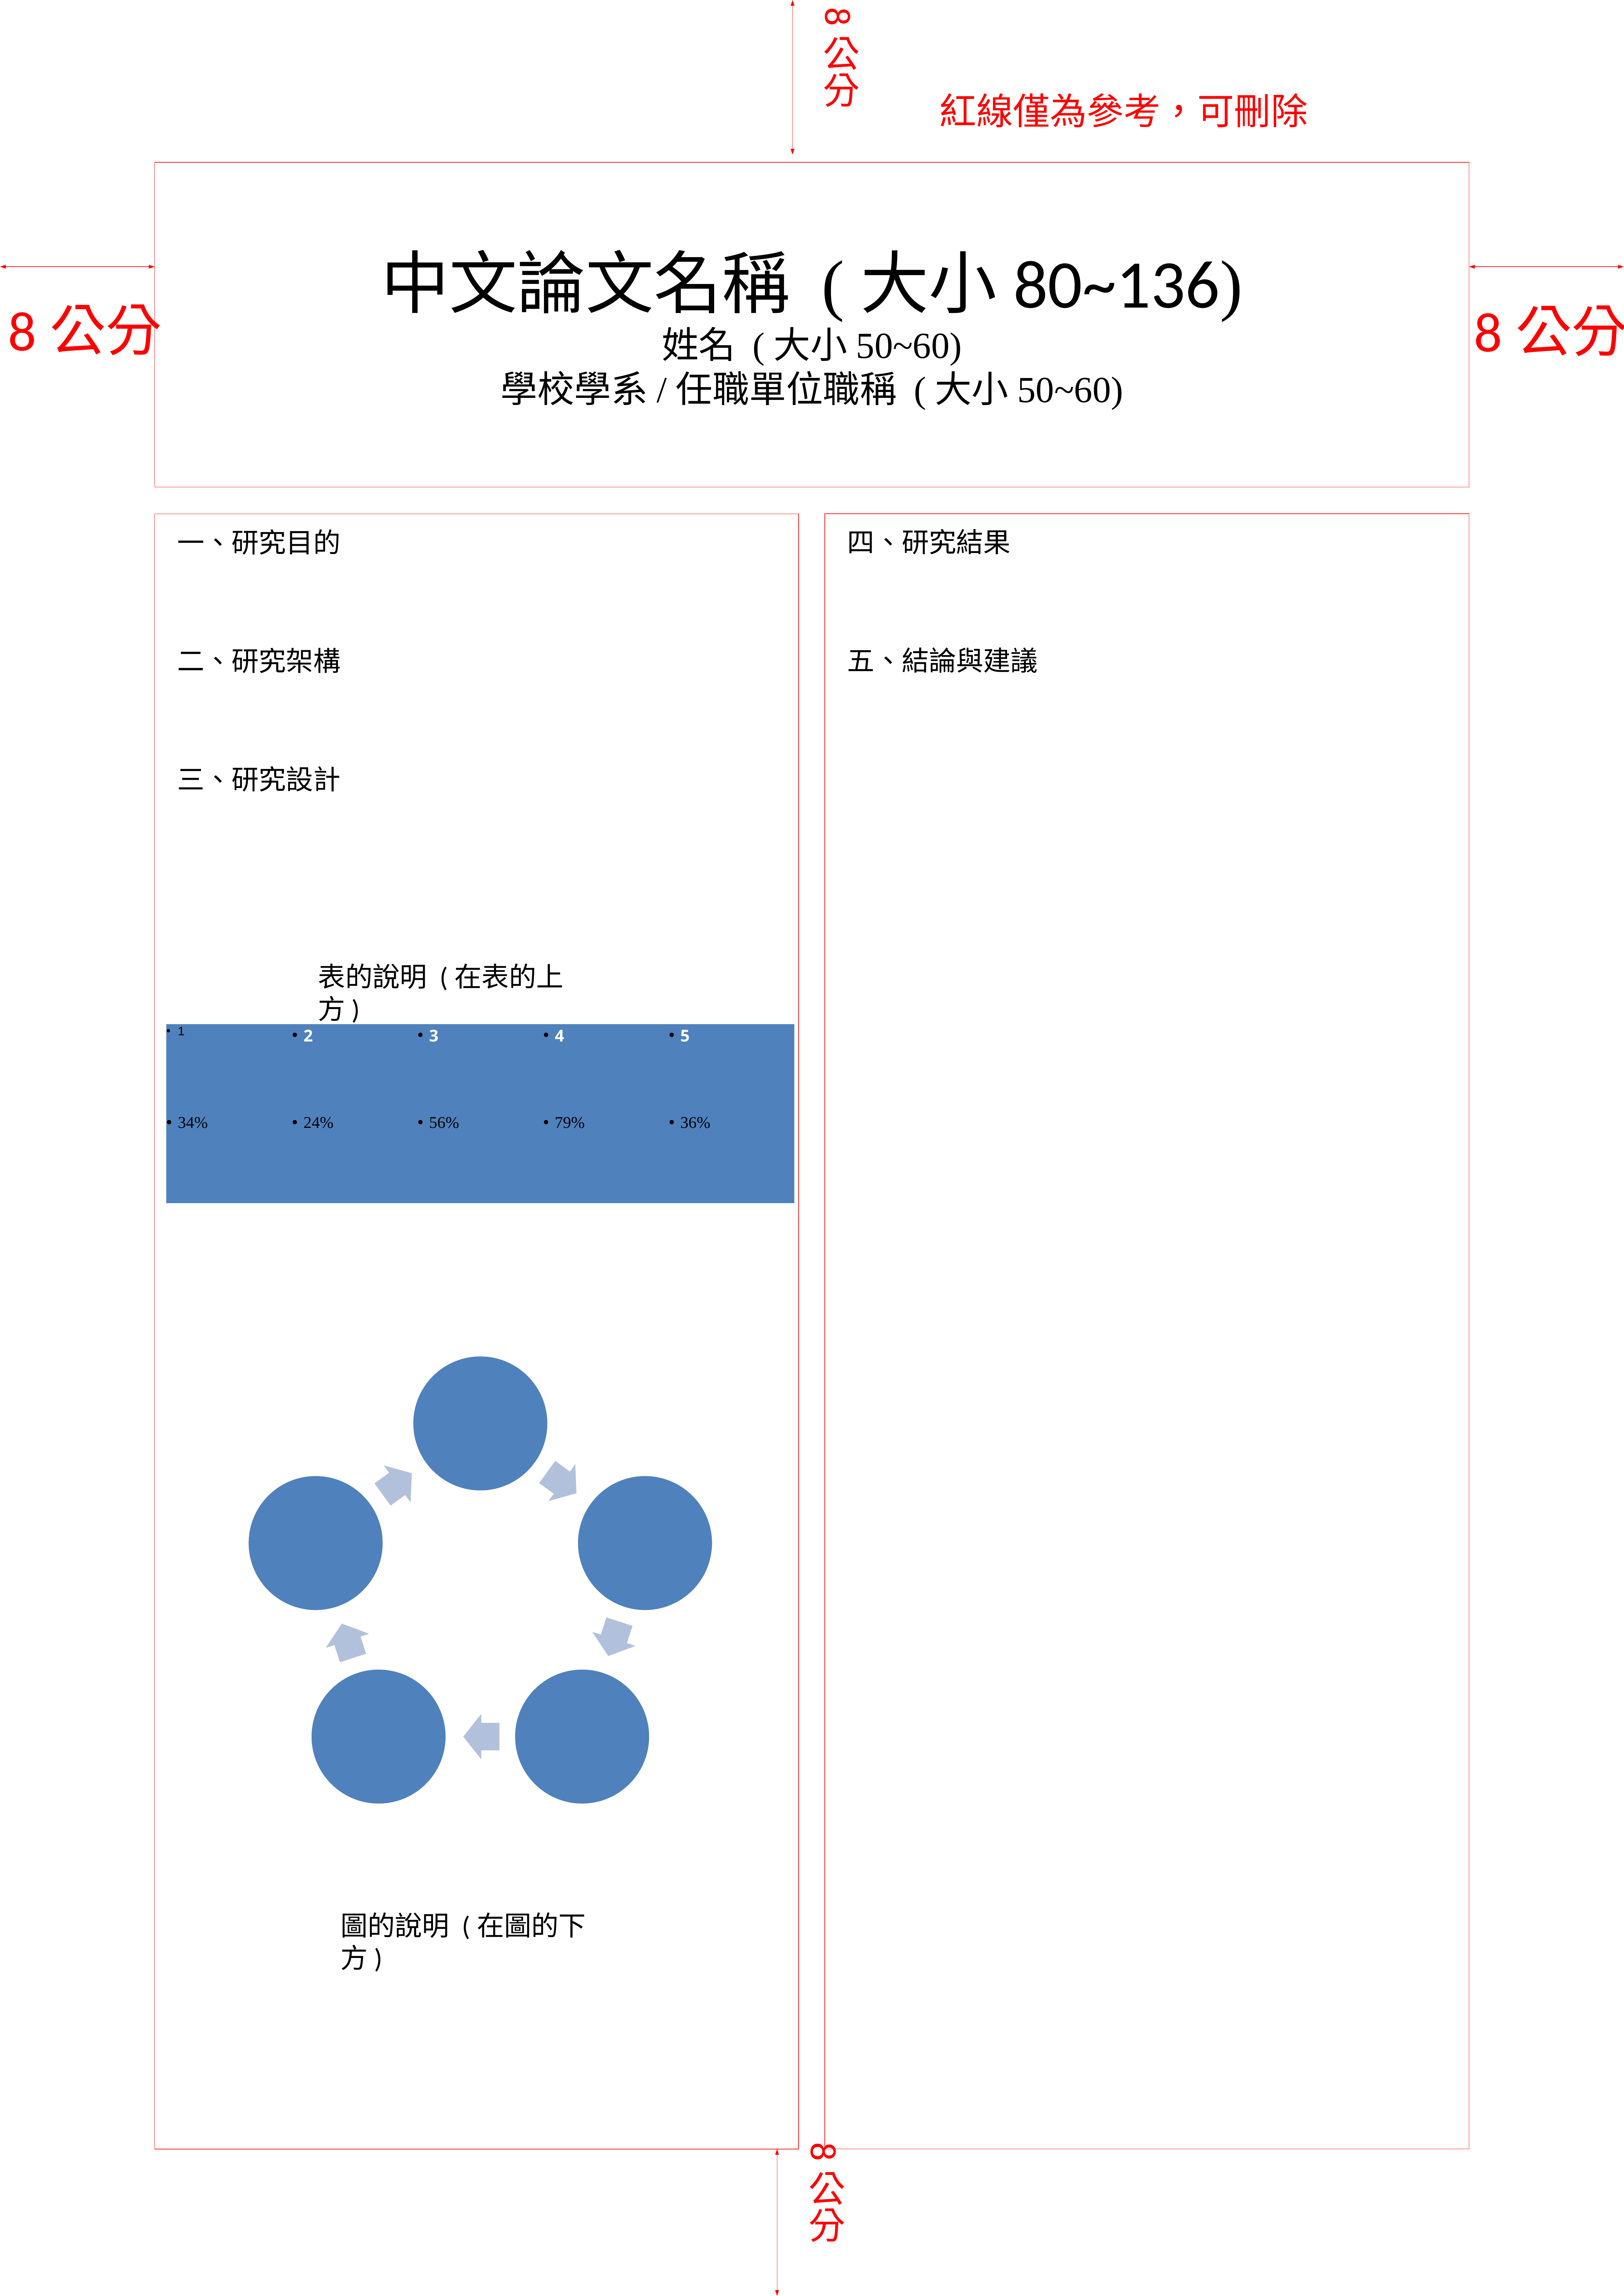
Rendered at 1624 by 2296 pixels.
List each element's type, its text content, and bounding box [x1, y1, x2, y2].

list 一、研究目的 二、研究架構 三、研究設計 [154, 514, 799, 2149]
table_header 5 [669, 1024, 794, 1113]
text_box [412, 1356, 548, 1491]
text_box 8公分 [787, 2137, 850, 2296]
text_box 紅線僅為參考，可刪除 [934, 85, 1330, 135]
text_box [463, 1714, 499, 1760]
text_box [326, 1624, 369, 1663]
text_box [374, 1465, 412, 1506]
text_box 8公分 [802, 2, 865, 161]
table_header 4 [543, 1024, 669, 1113]
table_cell 24% [292, 1113, 418, 1203]
text_box [248, 1475, 384, 1611]
text_box [514, 1669, 650, 1805]
text_box 8公分 [1469, 294, 1624, 365]
text_box [311, 1669, 446, 1805]
list 四、研究結果 五、結論與建議 [825, 513, 1469, 2149]
table_header 3 [418, 1024, 543, 1113]
text_box [592, 1617, 636, 1656]
text_box 8公分 [3, 292, 155, 365]
text_box [539, 1461, 577, 1501]
text_box 圖的說明 (在圖的下方) [335, 1906, 618, 1977]
table_header 1 [166, 1024, 292, 1113]
text_box [577, 1475, 713, 1611]
title 中文論文名稱 (大小80~136) 姓名 (大小50~60) 學校學系/任職單位職稱 (大小50~60) [154, 162, 1469, 487]
table_cell 36% [669, 1113, 794, 1203]
table_cell 56% [418, 1113, 543, 1203]
table_header 2 [292, 1024, 418, 1113]
table_cell 34% [166, 1113, 292, 1203]
table_cell 79% [543, 1113, 669, 1203]
text_box 表的說明 (在表的上方) [313, 957, 596, 995]
